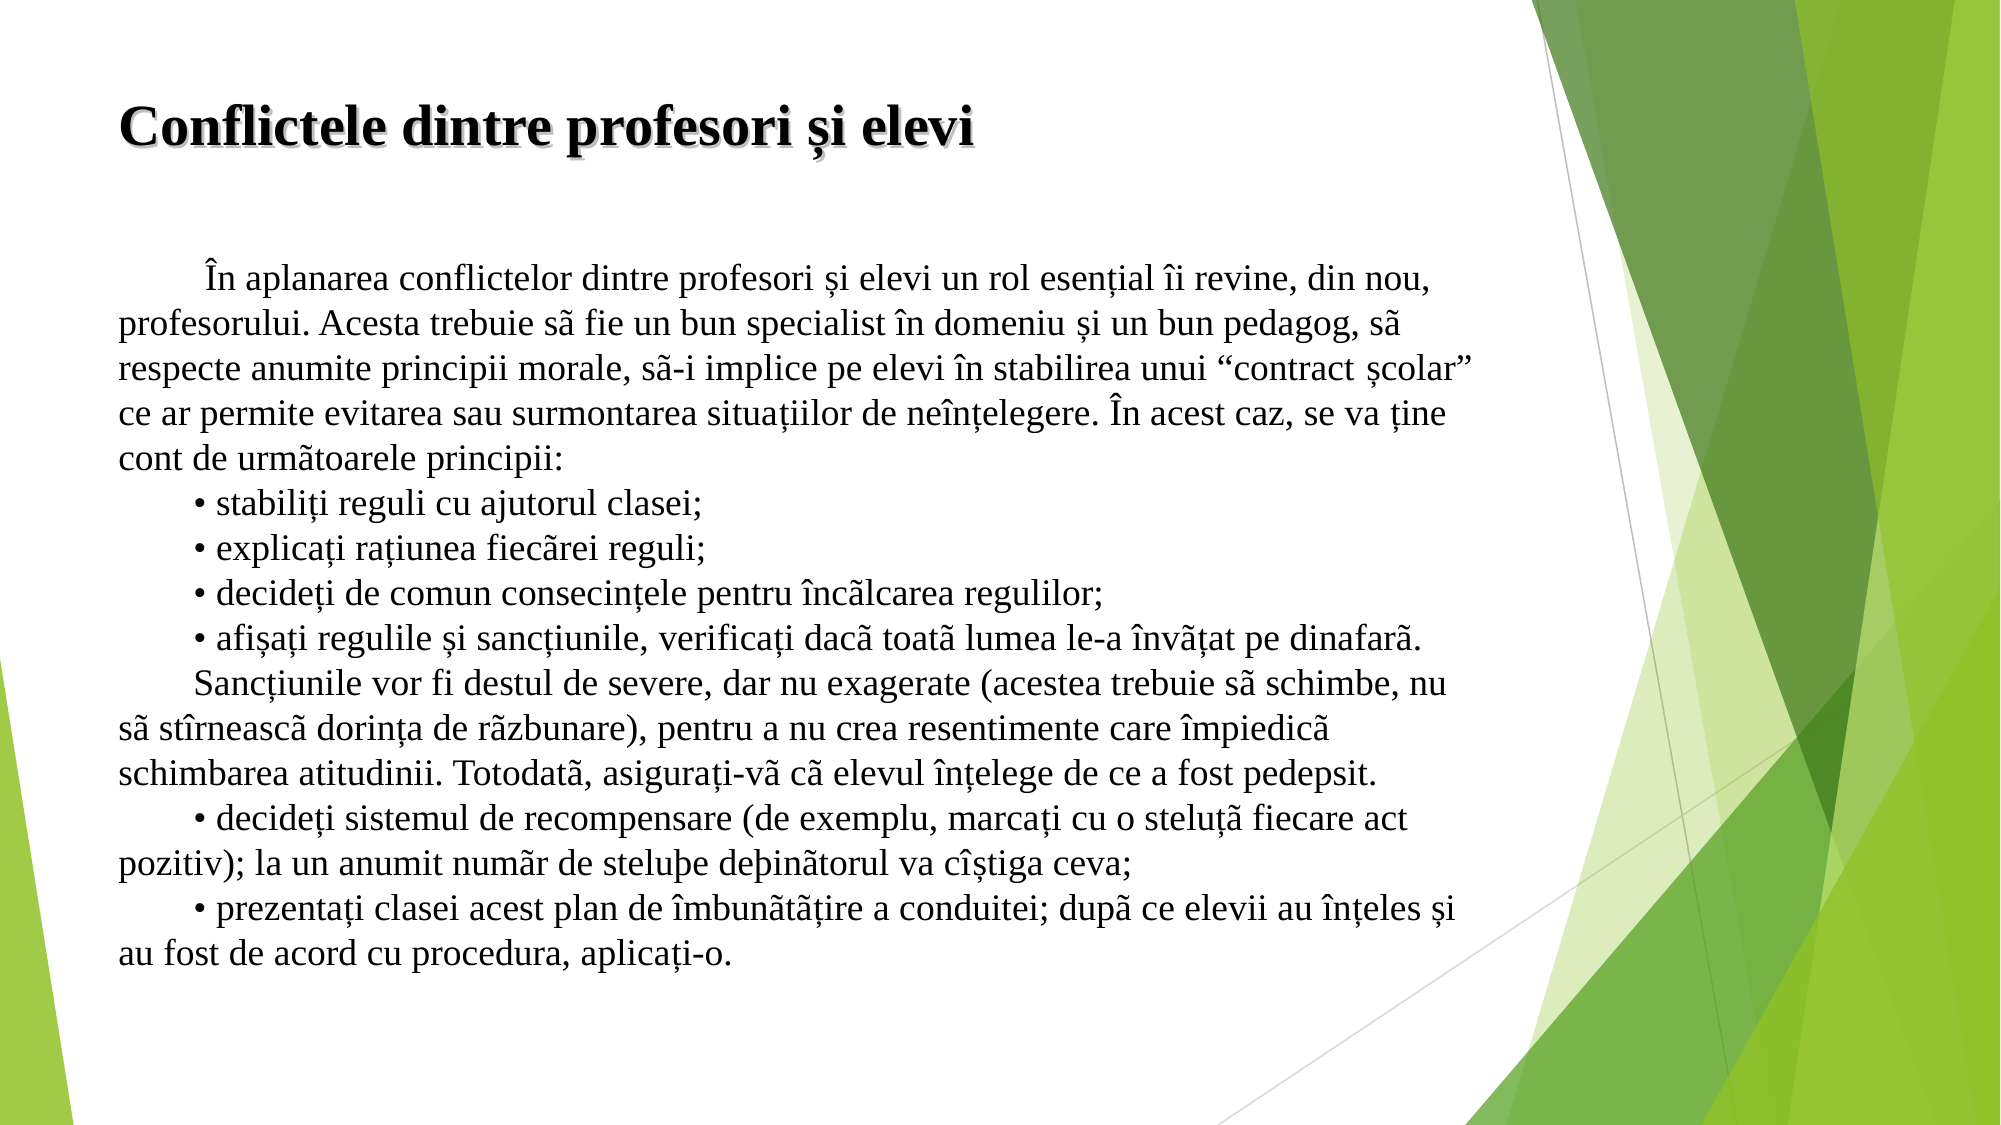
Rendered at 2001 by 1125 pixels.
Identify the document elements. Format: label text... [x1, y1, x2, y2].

text_box În aplanarea conflictelor dintre profesori și elevi un rol esențial îi revine, din nou, profesorului. Acesta trebuie sã fie un bun specialist în domeniu și un bun pedagog, sã respecte anumite principii morale, sã-i implice pe elevi în stabilirea unui “contract școlar” ce ar permite evitarea sau surmontarea situațiilor de neînțelegere. În acest caz, se va ține cont de urmãtoarele principii: • stabiliți reguli cu ajutorul clasei; • explicați rațiunea fiecãrei reguli; • decideți de comun consecințele pentru încãlcarea regulilor; • afișați regulile și sancțiunile, verificați dacã toatã lumea le-a învãțat pe dinafarã. Sancțiunile vor fi destul de severe, dar nu exagerate (acestea trebuie sã schimbe, nu sã stîrneascã dorința de rãzbunare), pentru a nu crea resentimente care împiedicã schimbarea atitudinii. Totodatã, asigurați-vã cã elevul înțelege de ce a fost pedepsit. • decideți sistemul de recompensare (de exemplu, marcați cu o steluțã fiecare act pozitiv); la un anumit numãr de steluþe deþinãtorul va cîștiga ceva; • prezentați clasei acest plan de îmbunãtãțire a conduitei; dupã ce elevii au înțeles și au fost de acord cu procedura, aplicați-o. [103, 240, 1498, 989]
text_box Conflictele dintre profesori și elevi [103, 80, 1021, 166]
